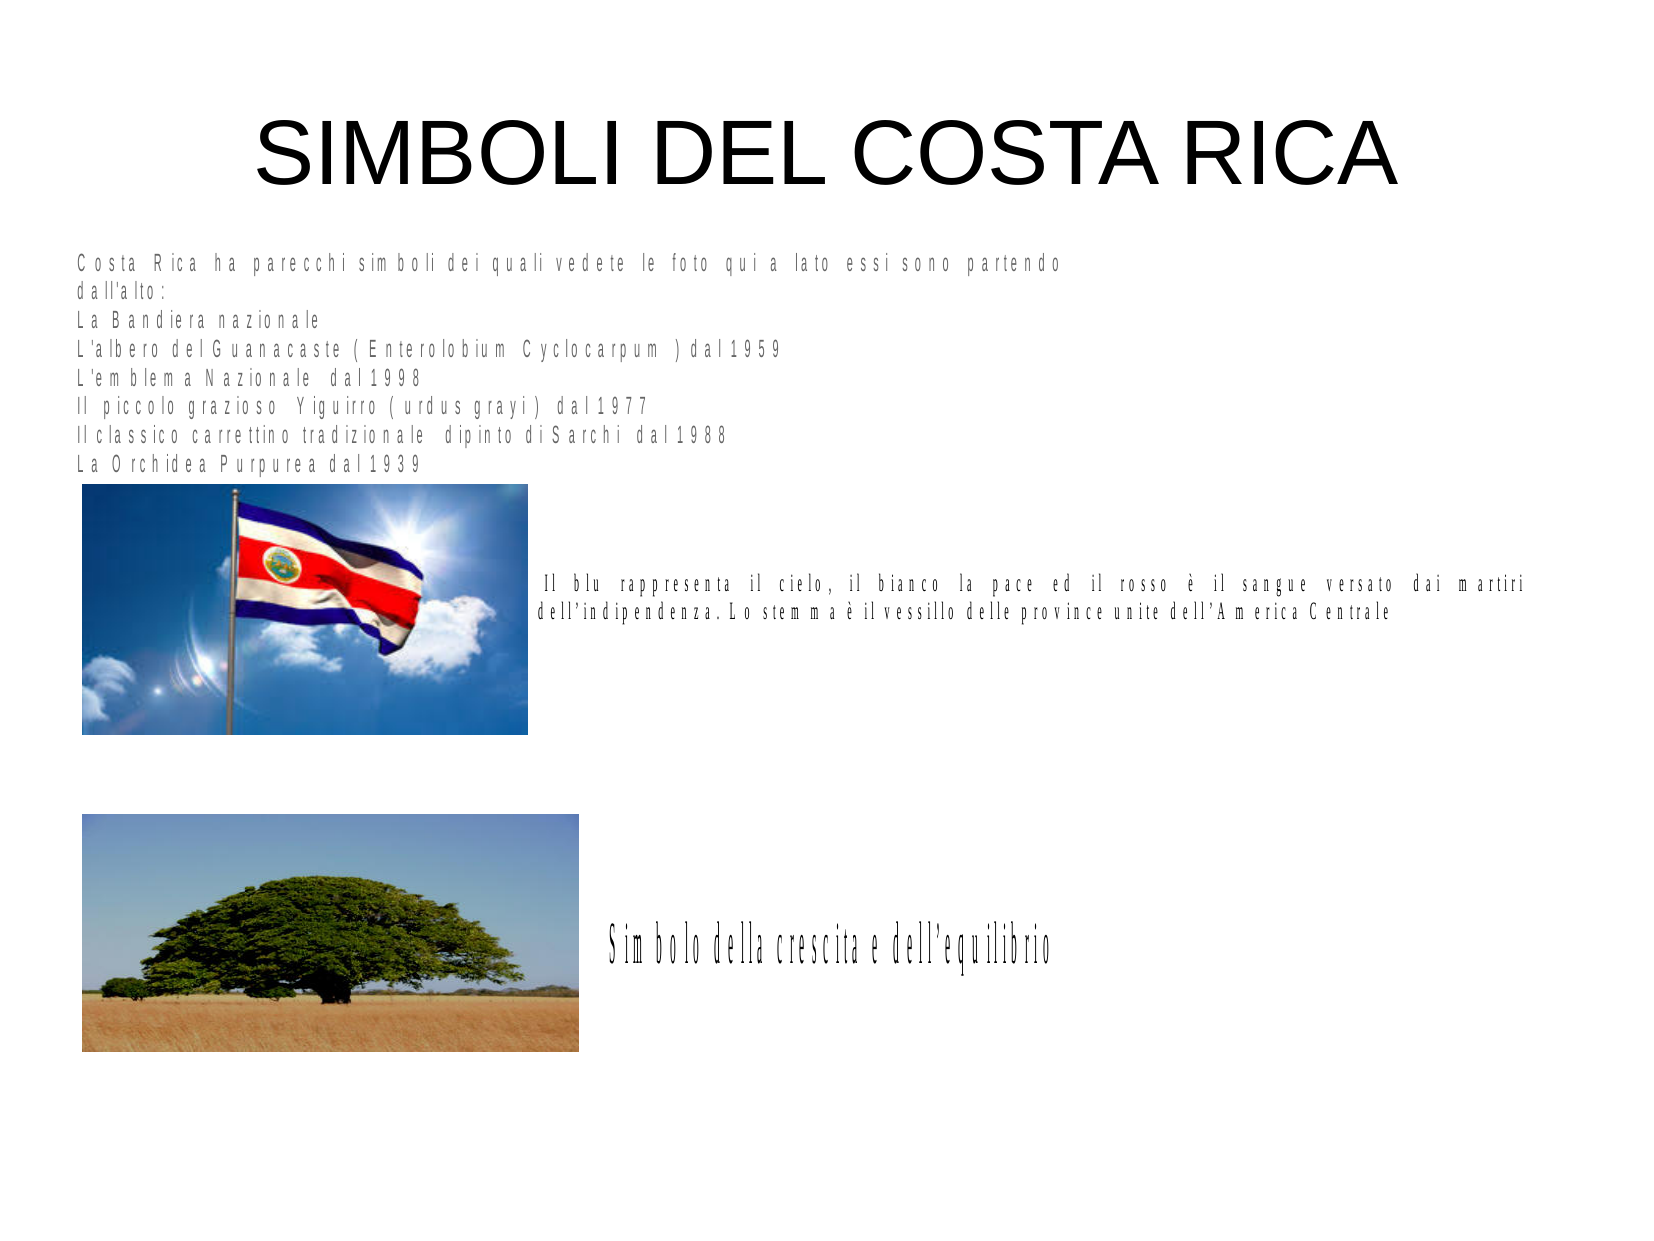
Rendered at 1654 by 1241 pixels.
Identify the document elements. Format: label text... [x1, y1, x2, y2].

picture [602, 909, 1654, 979]
picture [531, 568, 1536, 626]
picture [82, 484, 528, 735]
picture [70, 248, 1075, 478]
picture [82, 814, 579, 1052]
title SIMBOLI DEL COSTA RICA [82, 49, 1571, 257]
